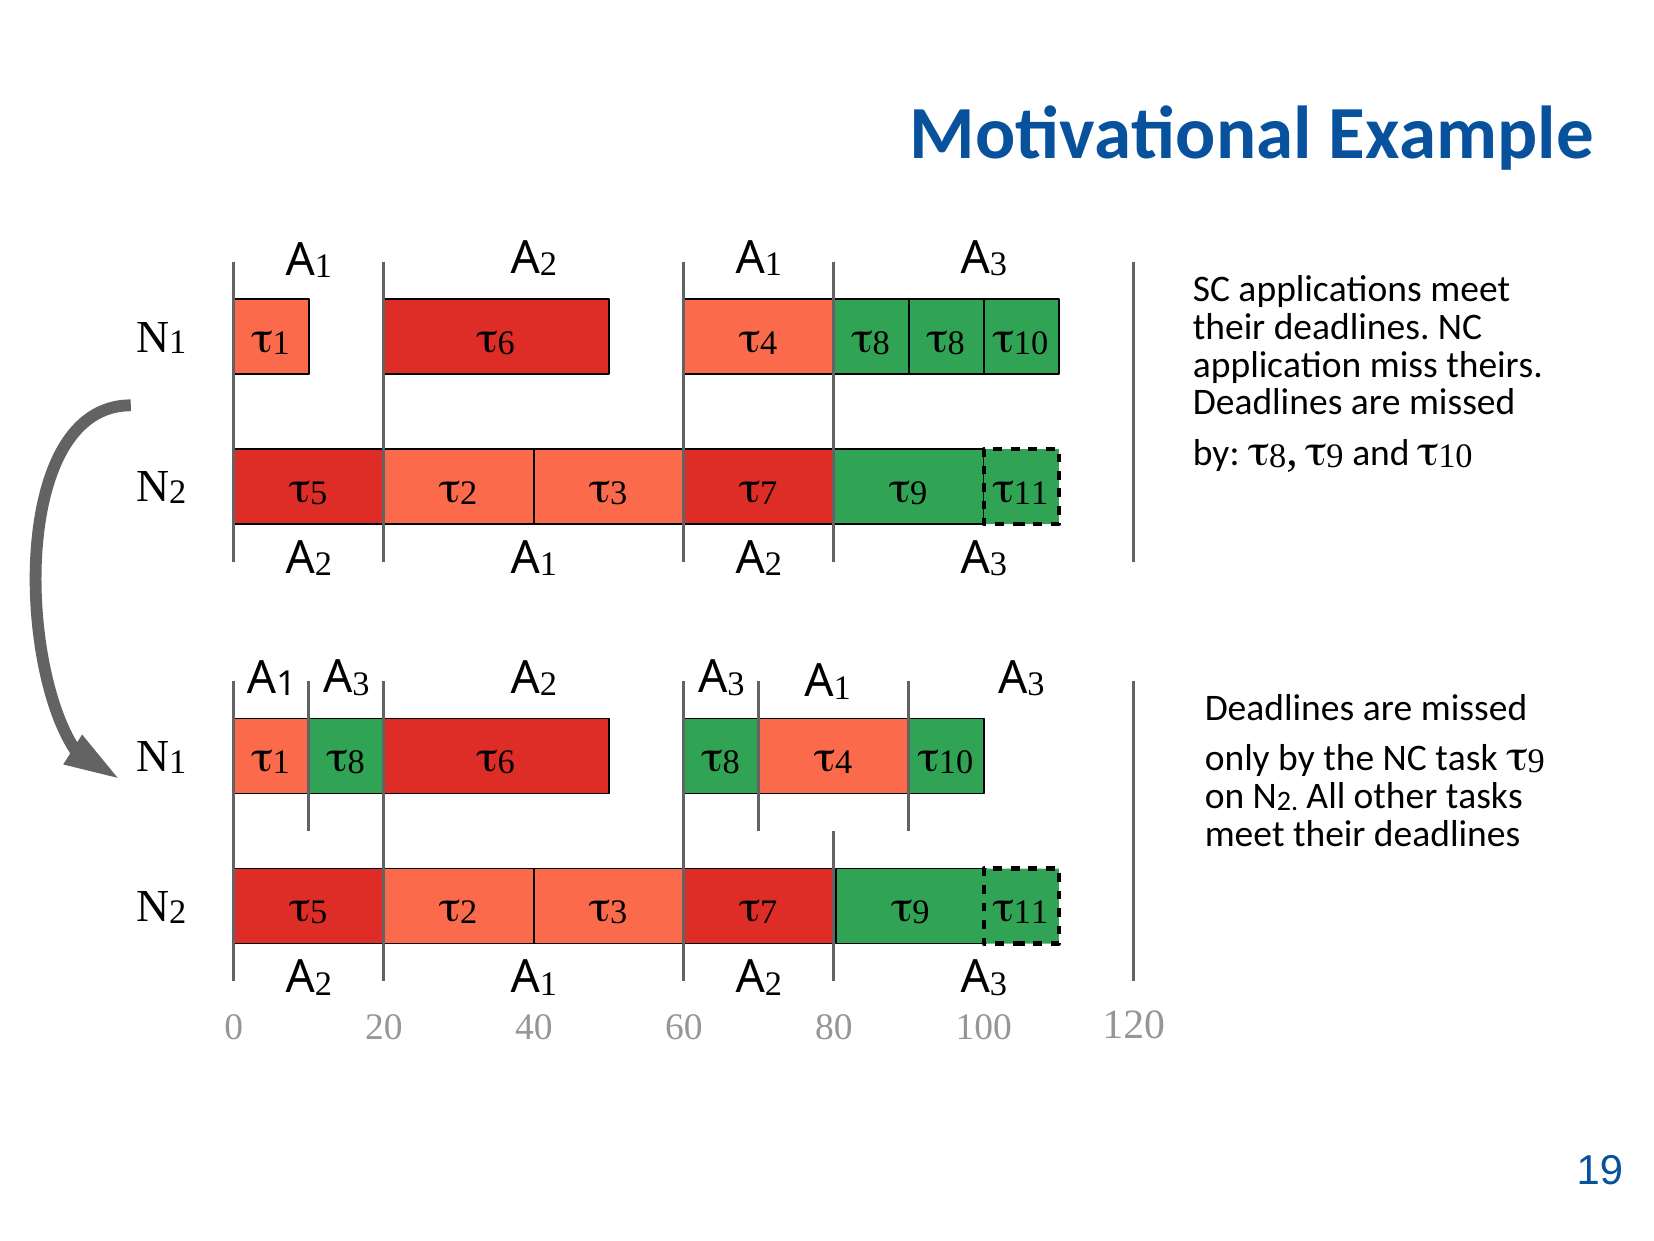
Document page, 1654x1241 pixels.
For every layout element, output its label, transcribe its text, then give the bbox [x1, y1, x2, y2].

text_box τ11 [983, 449, 1059, 525]
text_box A3 [908, 644, 1134, 703]
text_box A3 [833, 943, 1134, 1003]
title Motivational Example [0, 0, 1595, 178]
text_box A3 [833, 224, 1134, 283]
text_box A2 [233, 524, 384, 583]
text_box τ2 [385, 449, 533, 524]
text_box A1 [683, 224, 833, 283]
text_box τ8 [685, 718, 757, 794]
text_box τ7 [685, 868, 832, 943]
text_box 40 [496, 1003, 572, 1051]
text_box 0 [196, 998, 272, 1051]
text_box A2 [383, 224, 683, 283]
text_box A2 [683, 524, 833, 583]
text_box τ8 [908, 299, 983, 375]
text_box N2 [121, 451, 232, 522]
text_box A3 [308, 643, 384, 703]
text_box N2 [121, 871, 232, 941]
text_box τ10 [983, 299, 1059, 375]
text_box τ9 [835, 449, 983, 525]
text_box A3 [683, 643, 759, 703]
text_box τ5 [235, 868, 382, 943]
text_box 100 [908, 998, 1059, 1051]
text_box τ7 [685, 449, 832, 524]
text_box A2 [384, 644, 683, 703]
text_box τ4 [685, 299, 832, 375]
text_box A2 [233, 943, 384, 1003]
text_box τ11 [983, 868, 1059, 944]
text_box 60 [646, 998, 722, 1051]
text_box N1 [121, 302, 232, 372]
text_box τ1 [235, 718, 307, 794]
text_box τ8 [835, 299, 908, 375]
text_box Deadlines are missed only by the NC task τ9 on N2. All other tasks meet their deadlines [1189, 684, 1565, 900]
text_box τ2 [385, 868, 533, 943]
text_box A3 [833, 524, 1134, 583]
text_box τ9 [835, 868, 983, 944]
text_box τ1 [235, 299, 309, 375]
text_box τ10 [910, 718, 984, 794]
text_box τ6 [385, 718, 609, 794]
text_box 120 [1059, 994, 1209, 1051]
text_box τ3 [533, 449, 682, 524]
text_box τ5 [235, 449, 382, 524]
text_box τ3 [533, 868, 682, 943]
text_box 80 [796, 1003, 872, 1051]
text_box τ8 [310, 718, 382, 794]
text_box A1 [233, 644, 308, 712]
text_box A1 [384, 524, 683, 583]
text_box 20 [346, 998, 422, 1051]
text_box A1 [759, 647, 903, 707]
text_box SC applications meet their deadlines. NC application miss theirs. Deadlines are missed by: τ8, τ9 and τ10 [1178, 265, 1583, 520]
text_box A2 [683, 943, 833, 1003]
text_box N1 [121, 721, 232, 791]
text_box τ6 [385, 299, 609, 375]
text_box τ4 [760, 718, 907, 794]
text_box A1 [384, 943, 683, 1003]
text_box A1 [233, 224, 383, 286]
